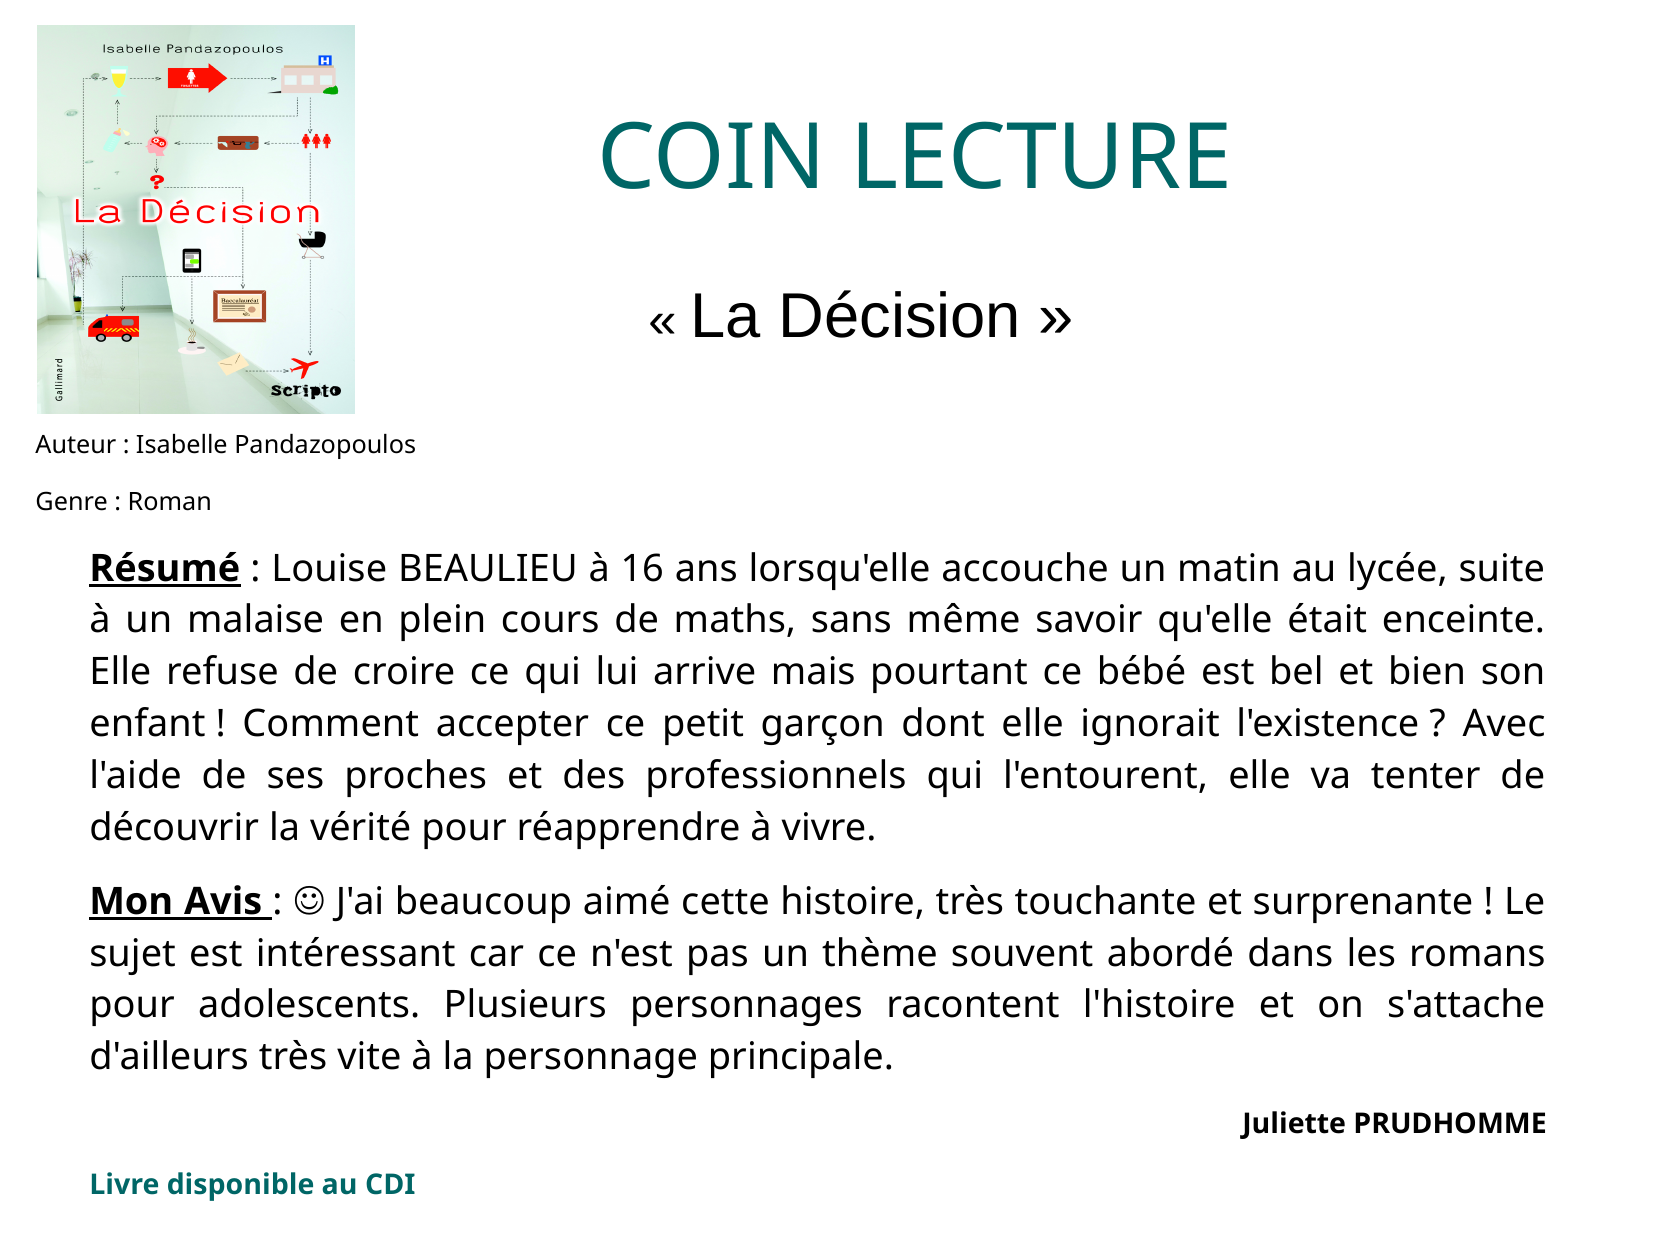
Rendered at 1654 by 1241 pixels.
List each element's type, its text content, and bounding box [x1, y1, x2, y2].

picture [37, 25, 355, 280]
title COIN LECTURE [355, 49, 1524, 257]
list « La Décision » Auteur : Isabelle Pandazopoulos Genre : Roman Résumé : Louise BEAULIEU à 16 ans lorsqu'elle accouche un matin au lycée, suite à un malaise en plein cours de maths, sans même savoir qu'elle était enceinte. Elle refuse de croire ce qui lui arrive mais pourtant ce bébé est bel et bien son enfant ! Comment accepter ce petit garçon dont elle ignorait l'existence ? Avec l'aide de ses proches et des professionnels qui l'entourent, elle va tenter de découvrir la vérité pour réapprendre à vivre. Mon Avis :  J'ai beaucoup aimé cette histoire, très touchante et surprenante ! Le sujet est intéressant car ce n'est pas un thème souvent abordé dans les romans pour adolescents. Plusieurs personnages racontent l'histoire et on s'attache d'ailleurs très vite à la personnage principale. Juliette PRUDHOMME Livre disponible au CDI [35, 280, 1548, 1205]
